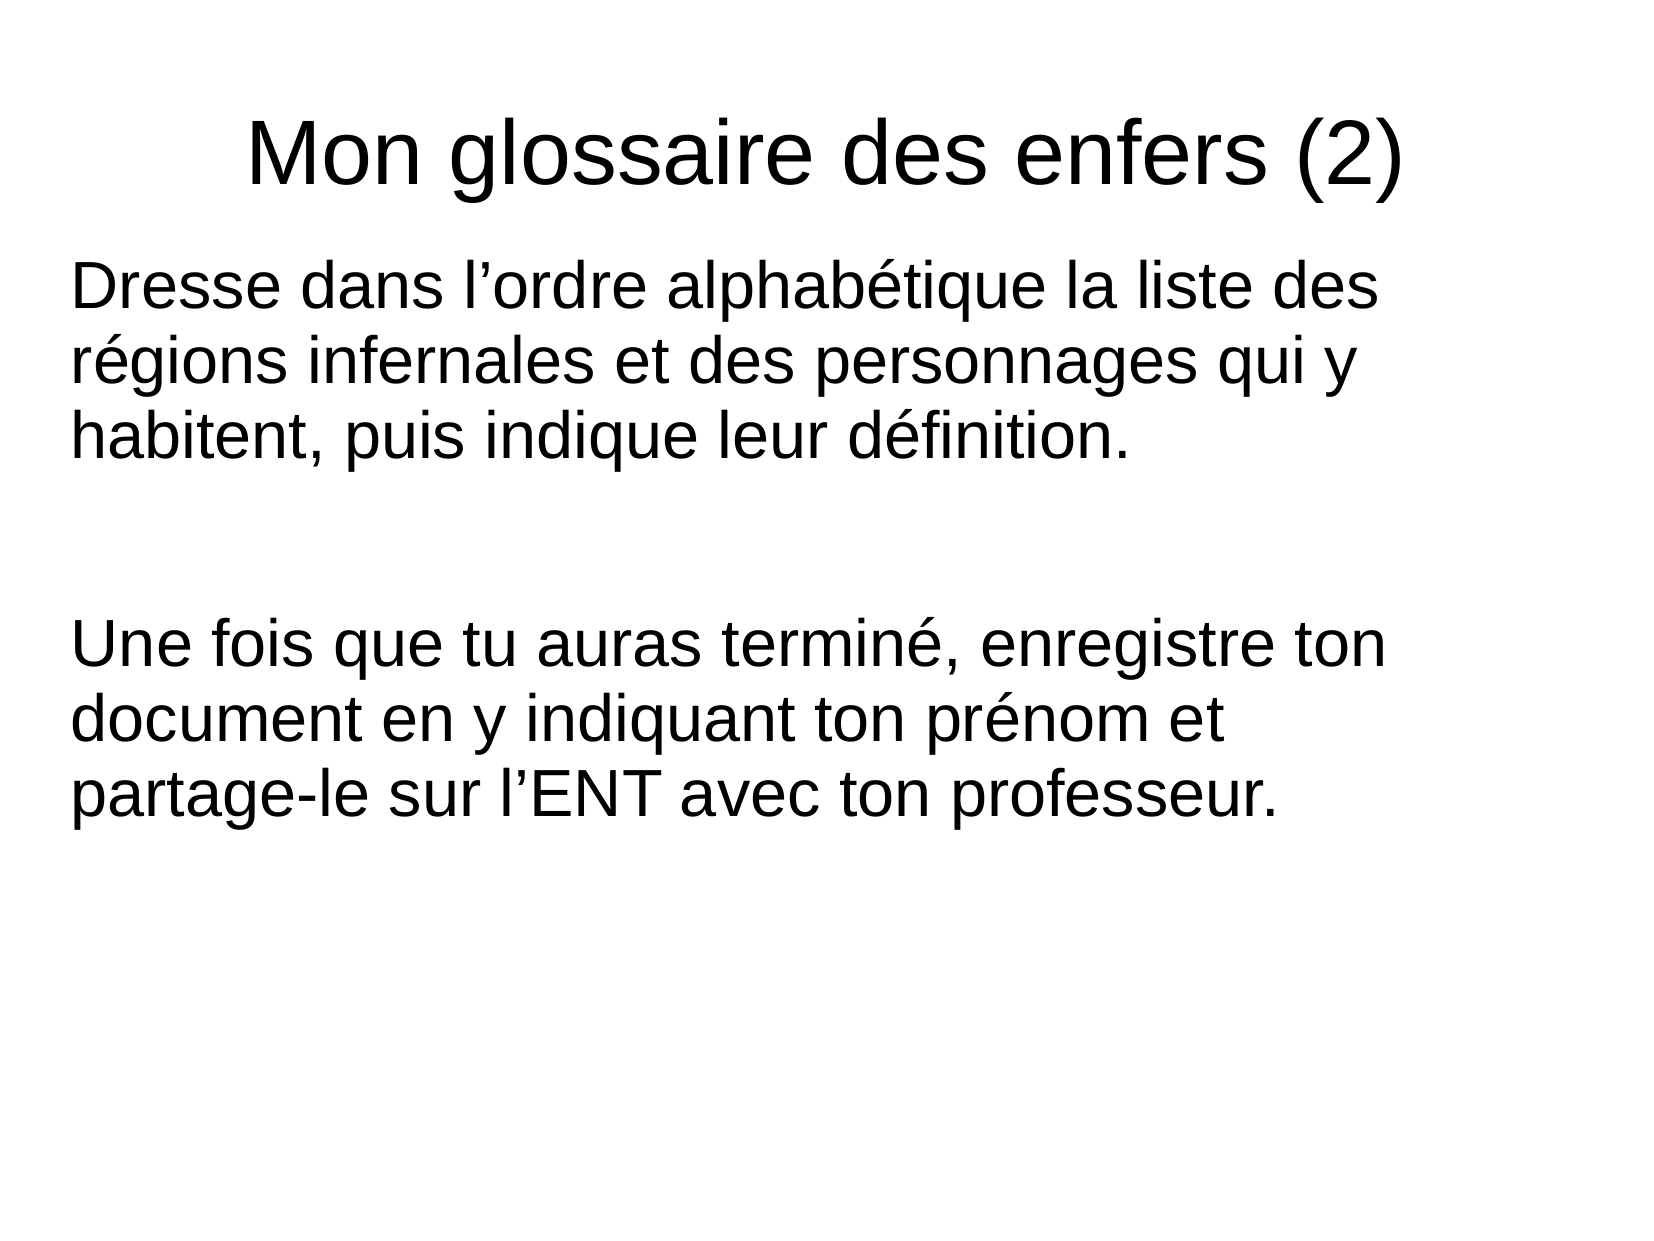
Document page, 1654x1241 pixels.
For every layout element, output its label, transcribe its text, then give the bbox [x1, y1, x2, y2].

list Dresse dans l’ordre alphabétique la liste des régions infernales et des personnages qui y habitent, puis indique leur définition. Une fois que tu auras terminé, enregistre ton document en y indiquant ton prénom et partage-le sur l’ENT avec ton professeur. [0, 248, 1489, 968]
title Mon glossaire des enfers (2) [82, 49, 1571, 257]
